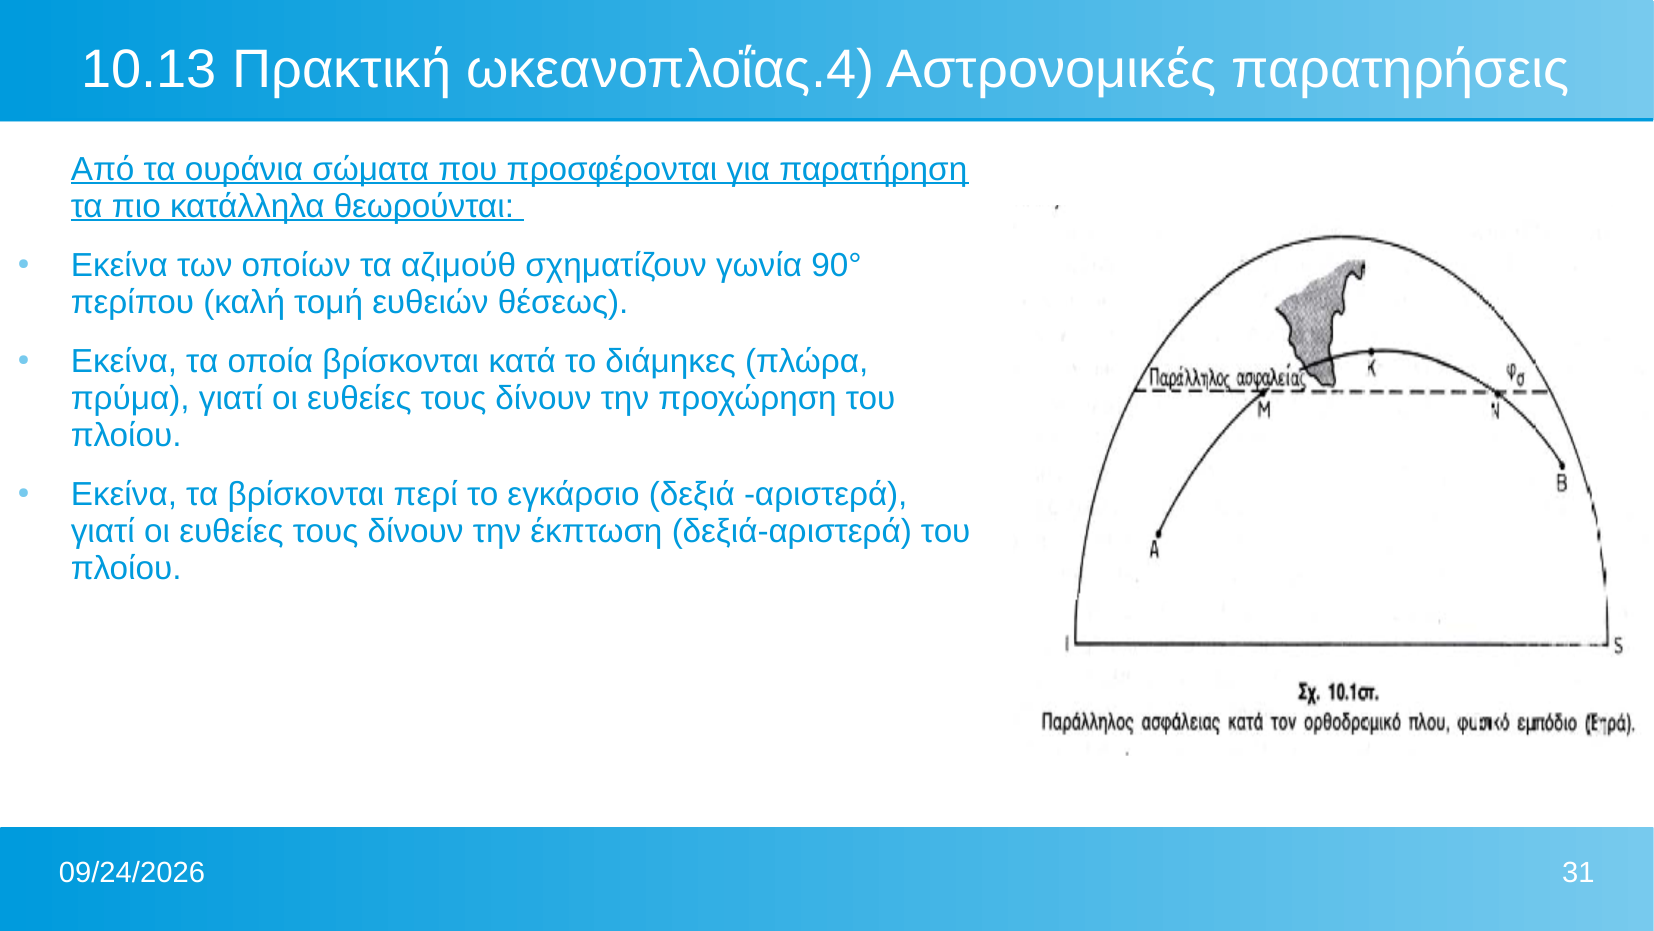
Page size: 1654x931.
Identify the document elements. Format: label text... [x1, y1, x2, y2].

list Από τα ουράνια σώματα που προσφέρονται για παρατήρηση τα πιο κατάλληλα θεωρούνται: Εκείνα των οποίων τα αζιμούθ σχηματίζουν γωνία 90° περίπου (καλή τομή ευθειών θέσεως). Εκείνα, τα οποία βρίσκονται κατά το διάμηκες (πλώρα, πρύμα), γιατί οι ευθείες τους δίνουν την προχώρηση του πλοίου. Εκείνα, τα βρίσκονται περί το εγκάρσιο (δεξιά -αριστερά), γιατί οι ευθείες τους δίνουν την έκπτωση (δεξιά-αριστερά) του πλοίου. [0, 150, 976, 788]
title 10.13 Πρακτική ωκεανοπλοΐας.4) Αστρονομικές παρατηρήσεις [59, 29, 1595, 108]
picture [1012, 204, 1651, 756]
